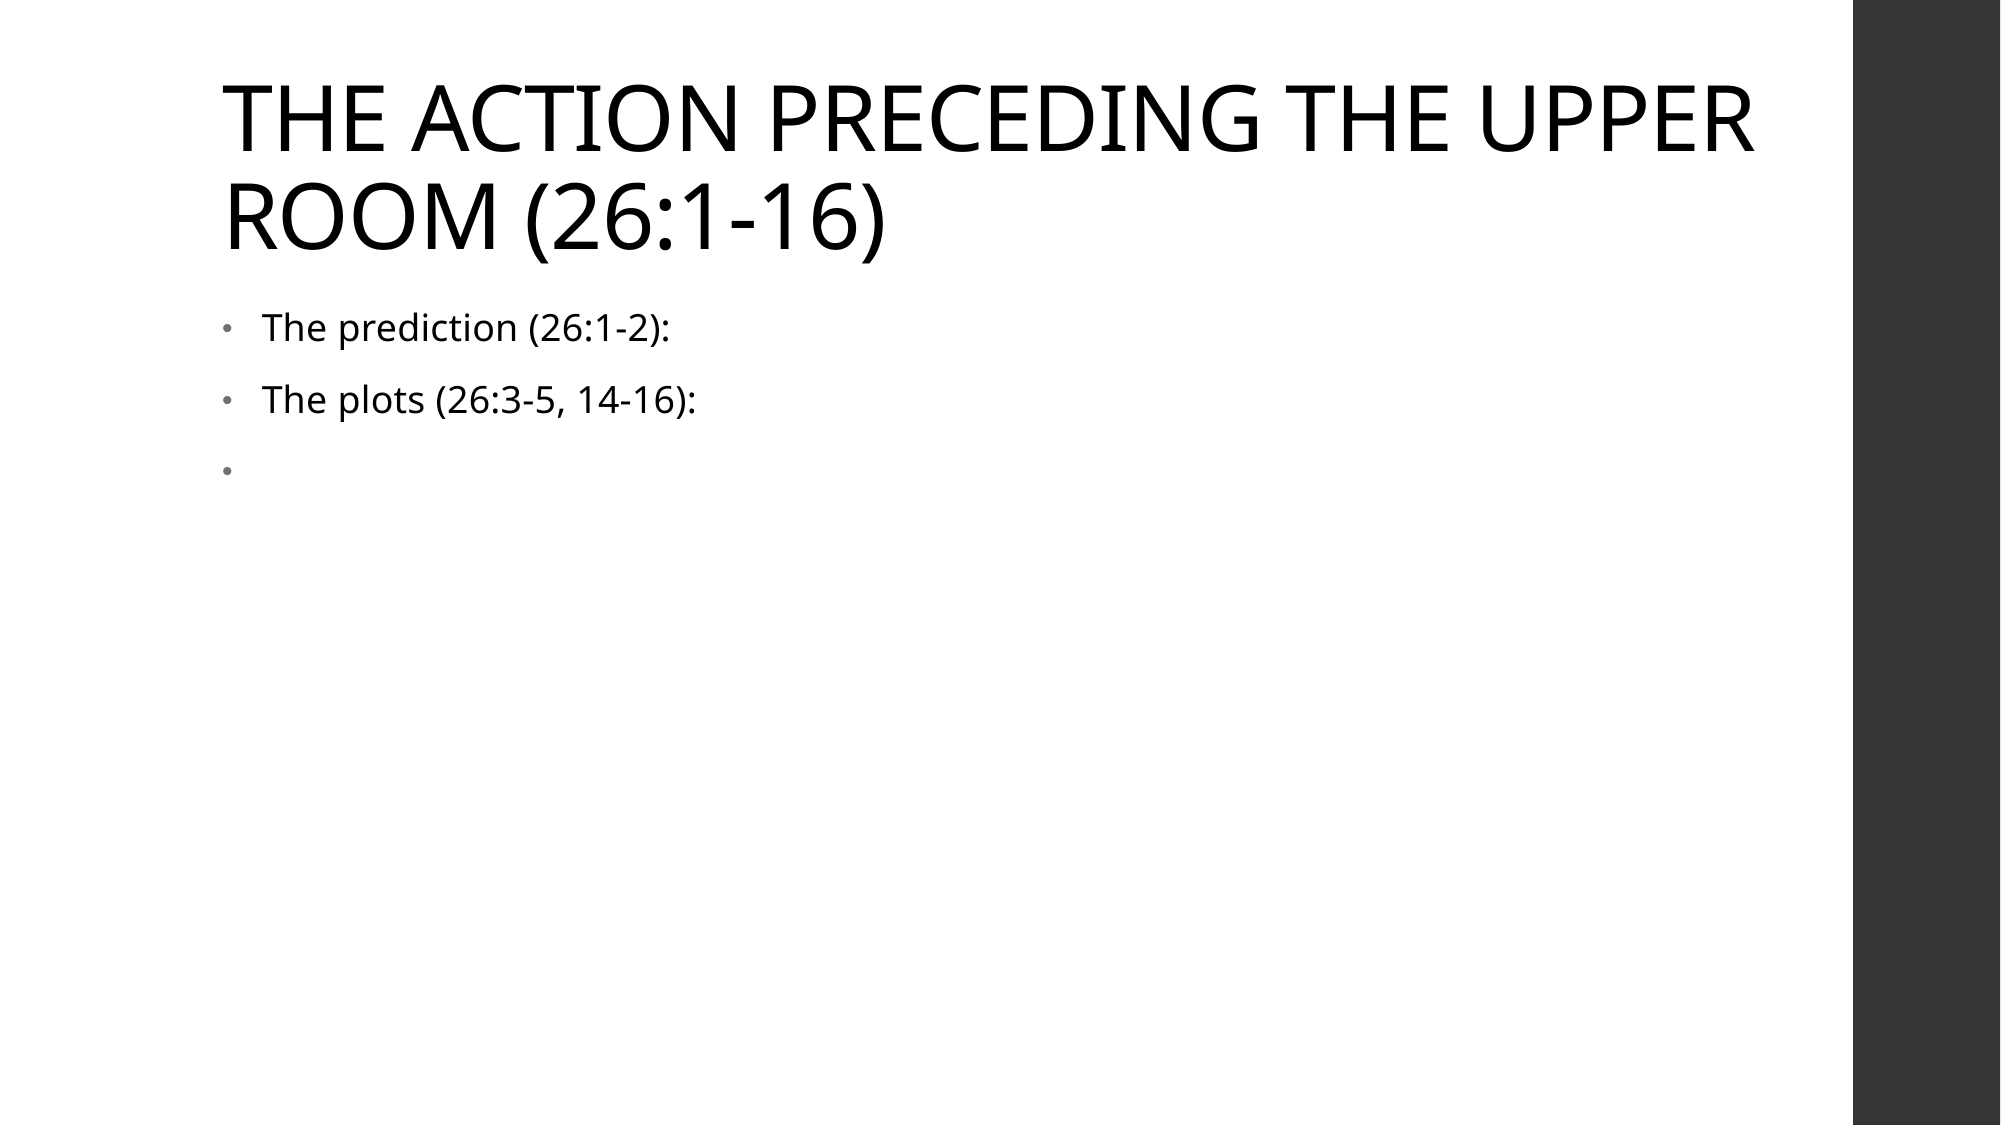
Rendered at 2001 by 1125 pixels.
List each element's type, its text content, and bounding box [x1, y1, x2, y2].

list The prediction (26:1-2): The plots (26:3-5, 14-16): [206, 299, 1617, 1014]
title THE ACTION PRECEDING THE UPPER ROOM (26:1-16) [206, 60, 1797, 278]
